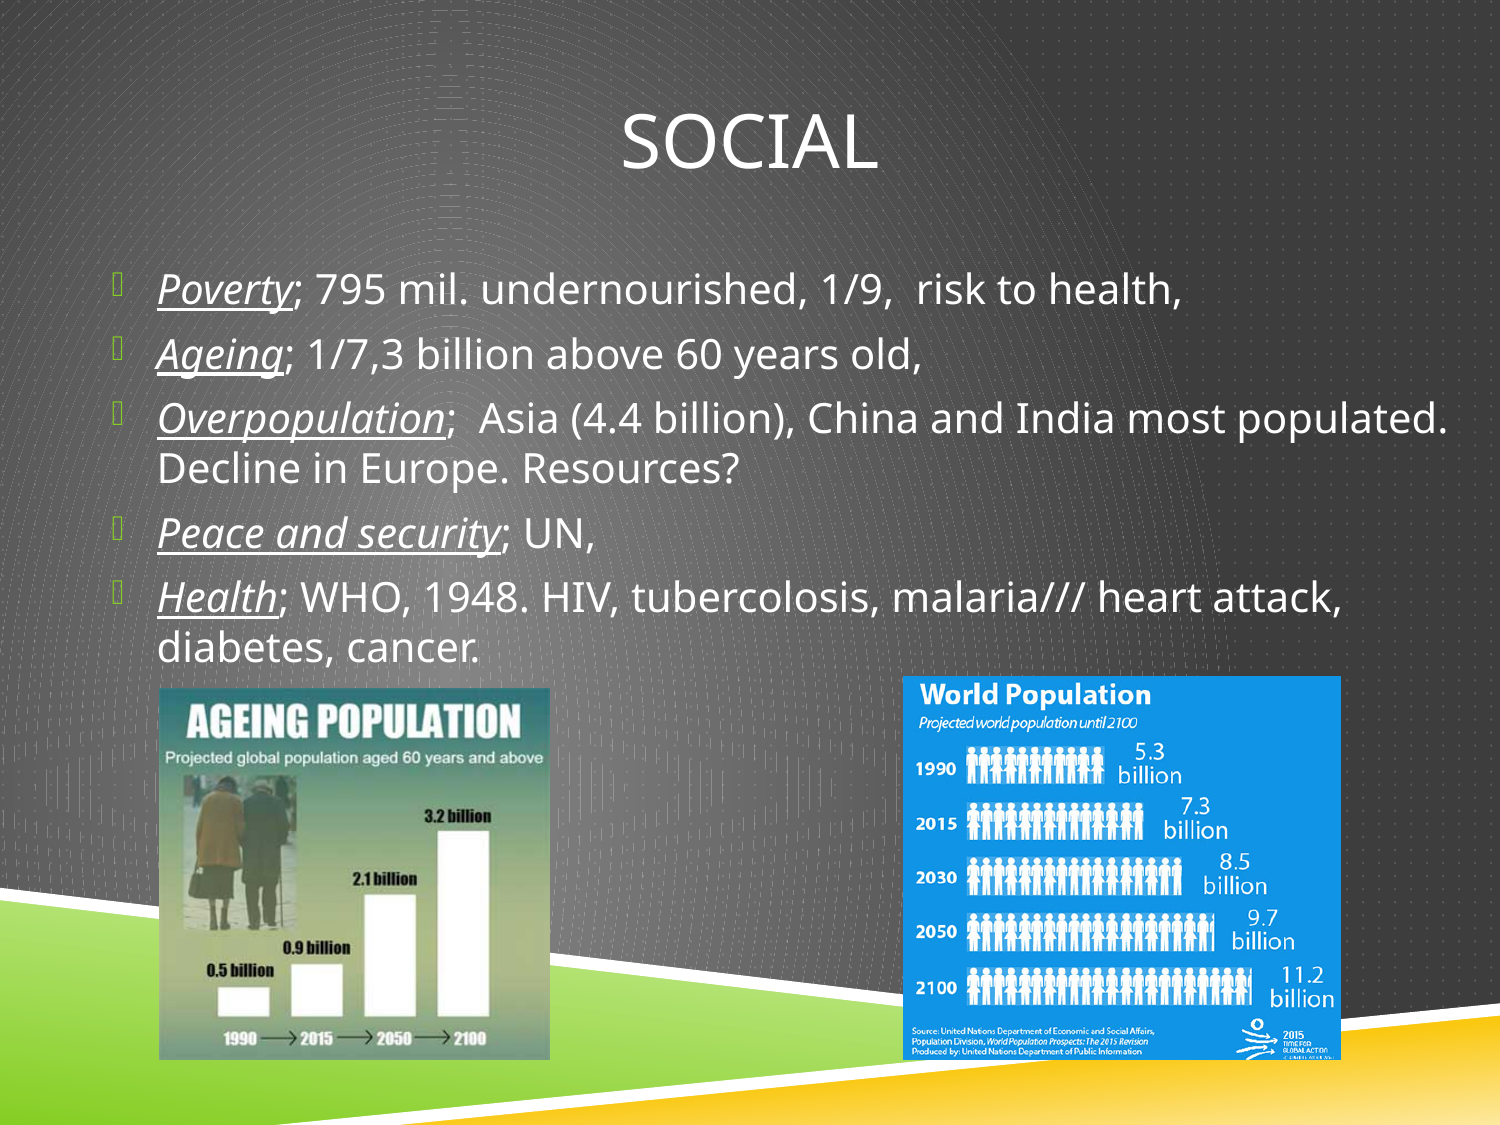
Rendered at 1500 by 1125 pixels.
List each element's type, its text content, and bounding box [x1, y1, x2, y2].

picture [903, 676, 1341, 1060]
title Social [112, 45, 1388, 233]
list Poverty; 795 mil. undernourished, 1/9, risk to health, Ageing; 1/7,3 billion above 60 years old, Overpopulation; Asia (4.4 billion), China and India most populated. Decline in Europe. Resources? Peace and security; UN, Health; WHO, 1948. HIV, tubercolosis, malaria/// heart attack, diabetes, cancer. [100, 255, 1500, 868]
picture [159, 688, 550, 1060]
